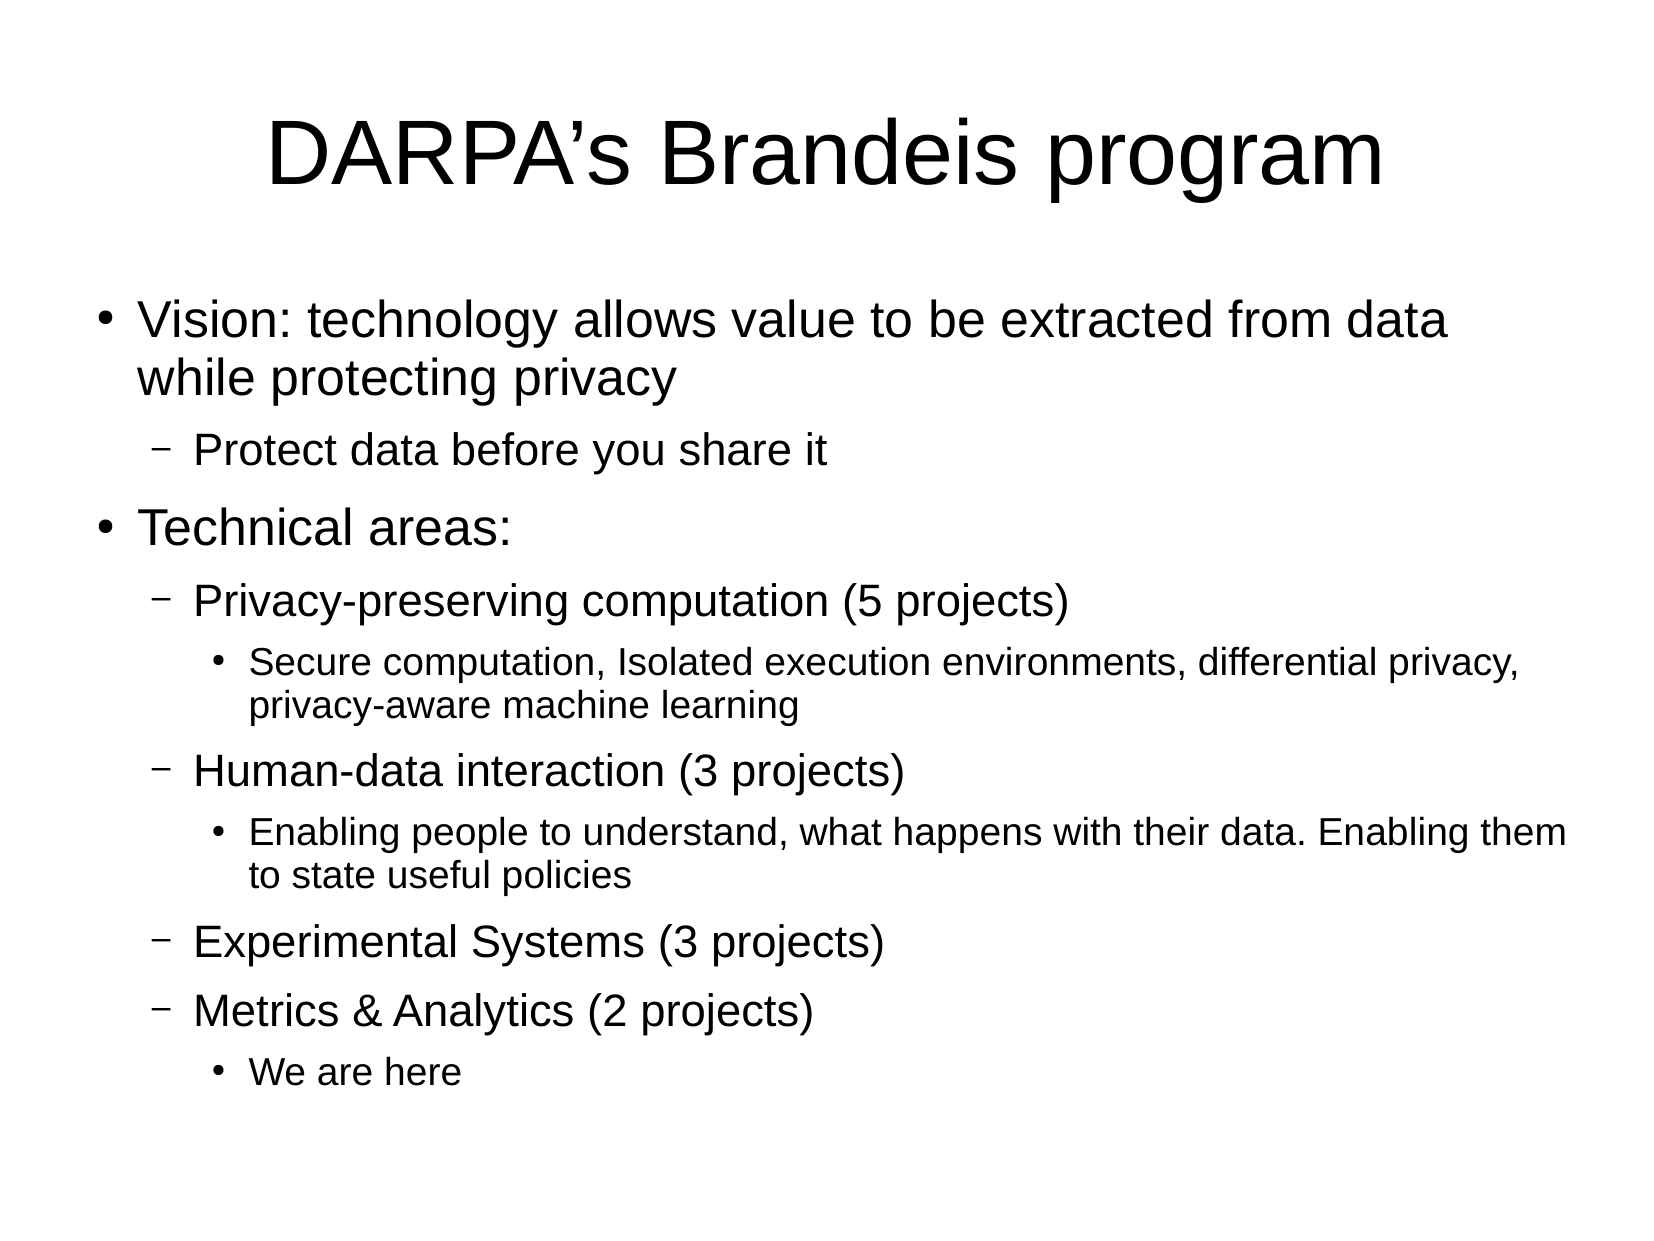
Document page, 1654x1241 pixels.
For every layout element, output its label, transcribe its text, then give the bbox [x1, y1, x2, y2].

title DARPA’s Brandeis program [82, 49, 1571, 257]
list Vision: technology allows value to be extracted from data while protecting privacy Protect data before you share it Technical areas: Privacy-preserving computation (5 projects) Secure computation, Isolated execution environments, differential privacy, privacy-aware machine learning Human-data interaction (3 projects) Enabling people to understand, what happens with their data. Enabling them to state useful policies Experimental Systems (3 projects) Metrics & Analytics (2 projects) We are here [82, 290, 1571, 1096]
